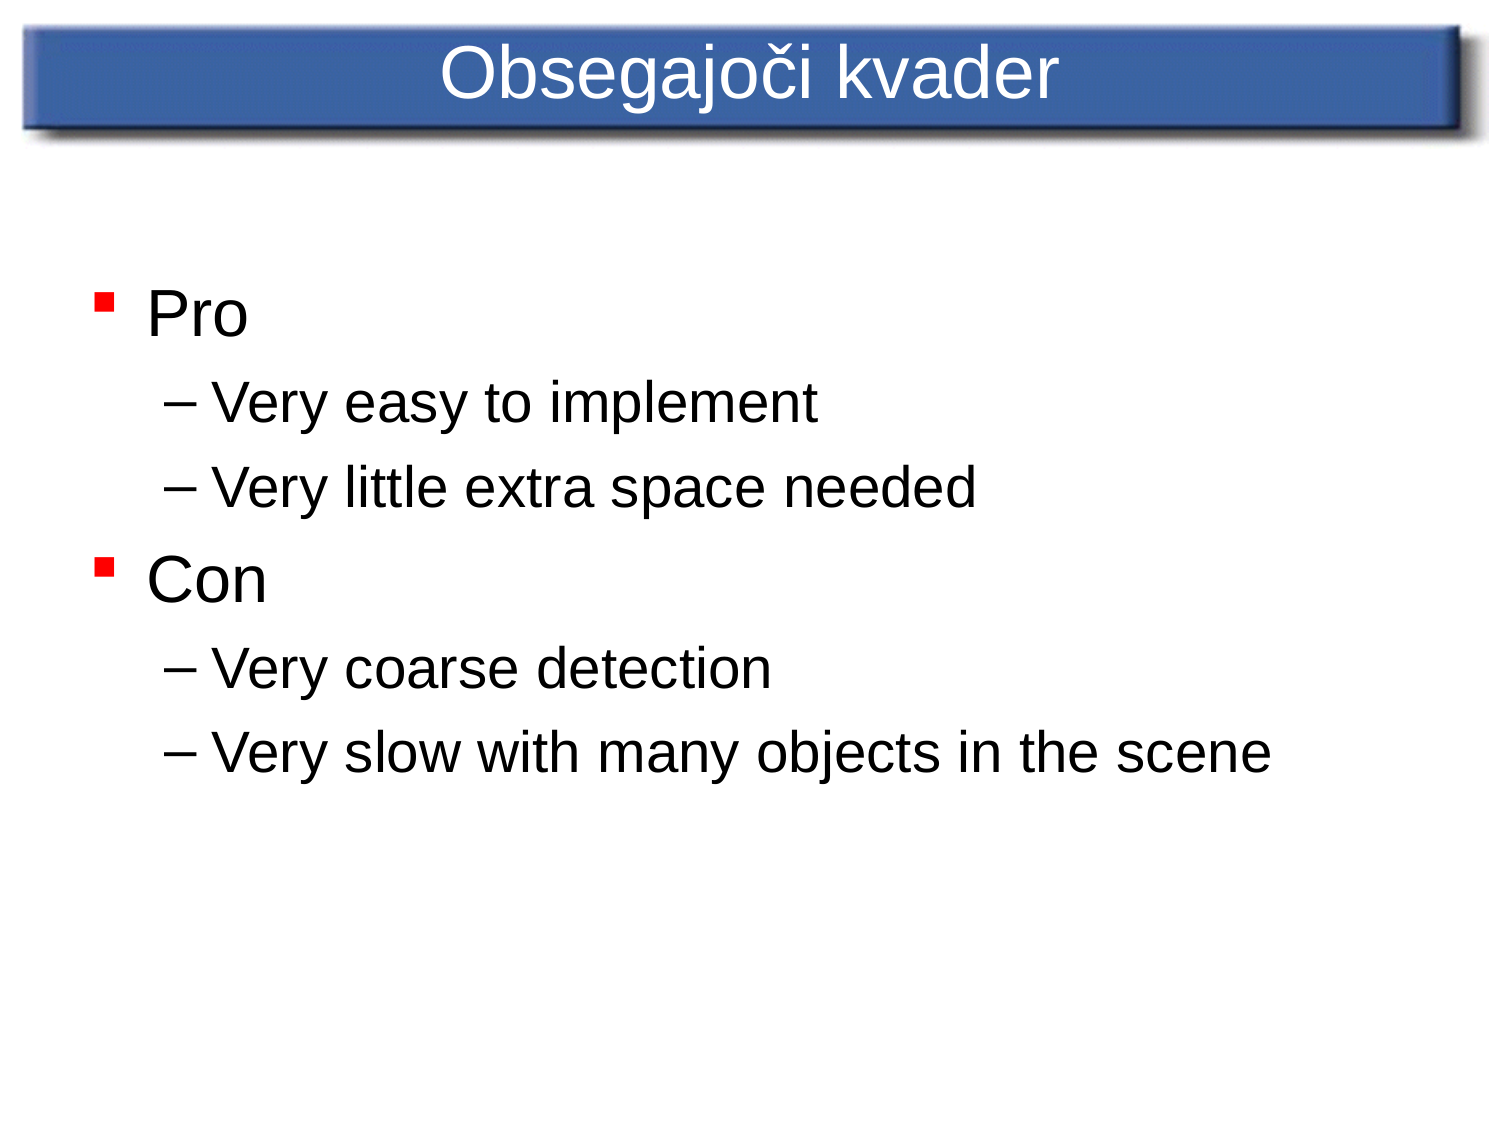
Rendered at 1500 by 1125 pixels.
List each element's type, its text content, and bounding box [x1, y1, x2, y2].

list Pro Very easy to implement Very little extra space needed Con Very coarse detection Very slow with many objects in the scene [75, 262, 1426, 1006]
picture [21, 22, 1489, 149]
title Obsegajoči kvader [75, 0, 1426, 138]
